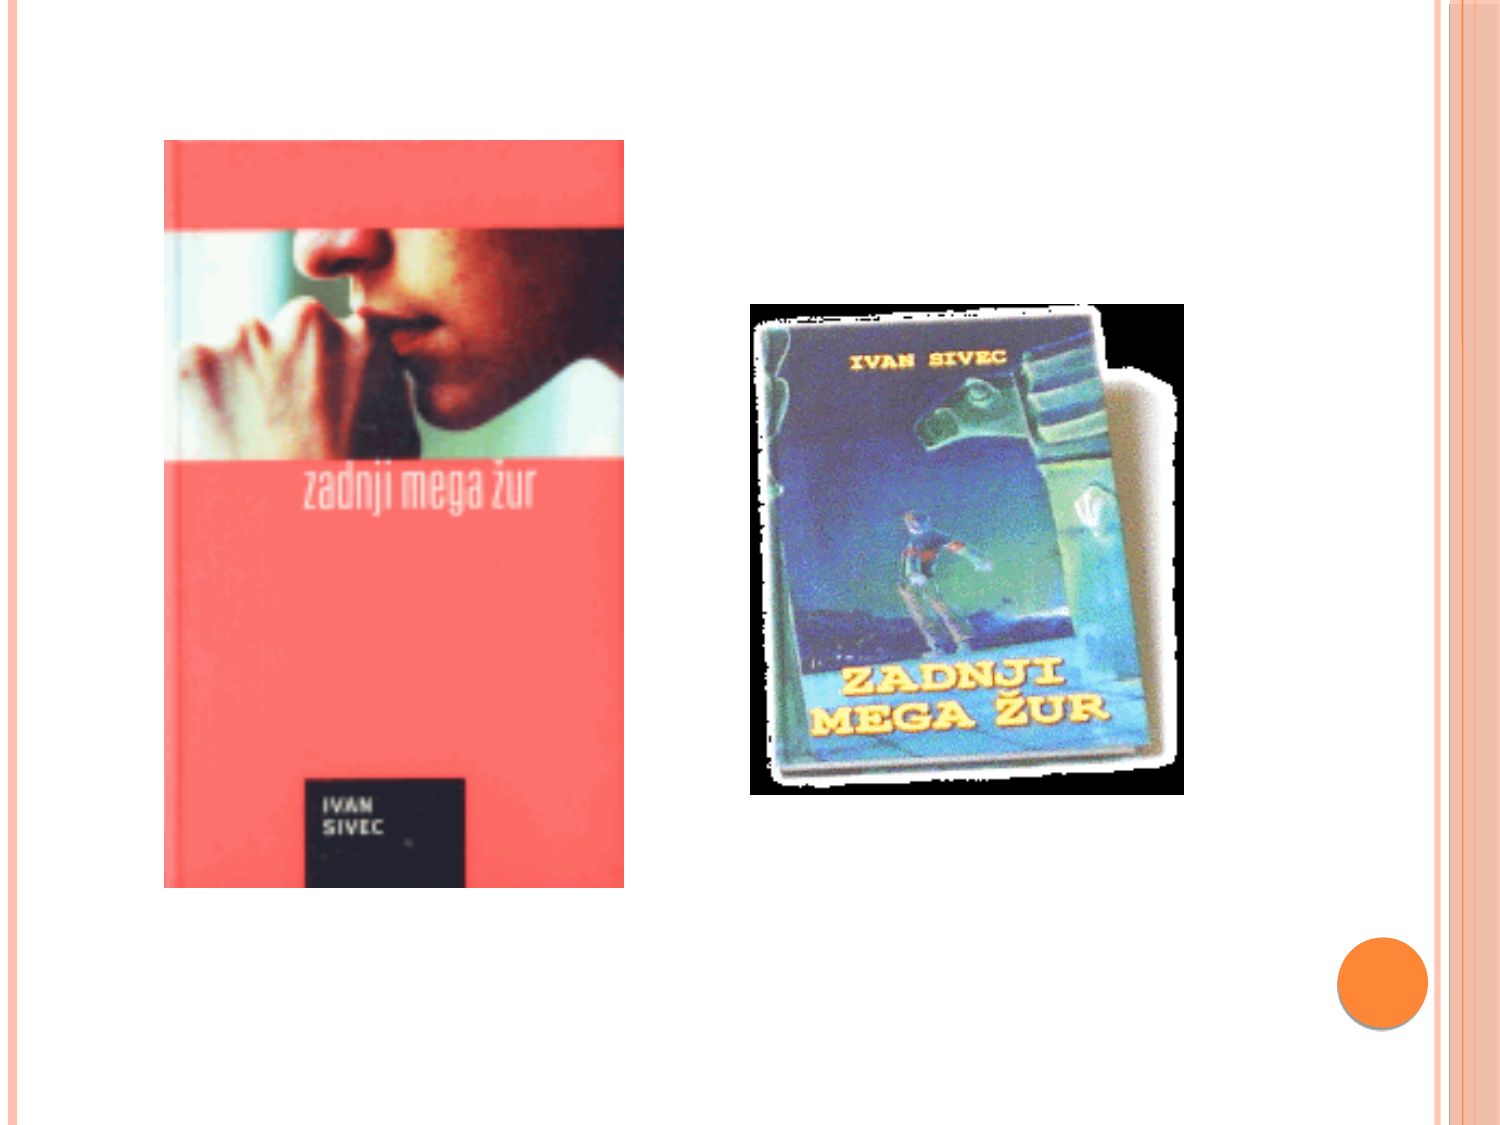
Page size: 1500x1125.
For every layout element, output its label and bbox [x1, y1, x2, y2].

picture [164, 140, 624, 888]
picture [750, 304, 1184, 795]
